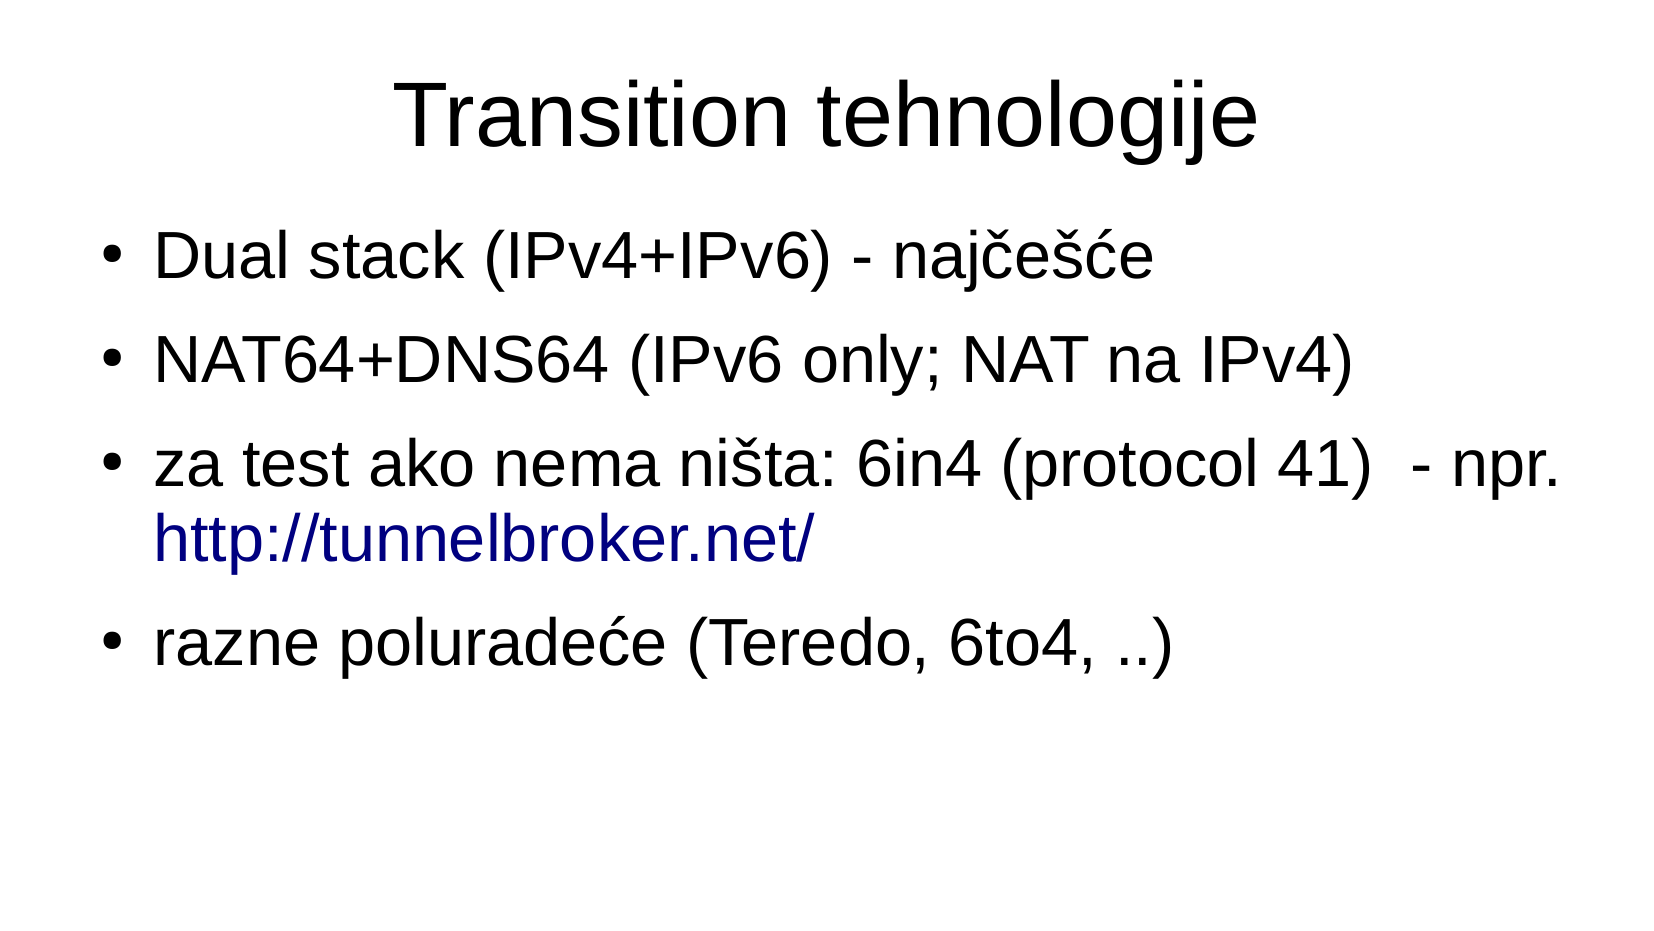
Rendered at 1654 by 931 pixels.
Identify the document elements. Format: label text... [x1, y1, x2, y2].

list Dual stack (IPv4+IPv6) - najčešće NAT64+DNS64 (IPv6 only; NAT na IPv4) za test ako nema ništa: 6in4 (protocol 41) - npr. http://tunnelbroker.net/ razne poluradeće (Teredo, 6to4, ..) [82, 217, 1571, 758]
title Transition tehnologije [82, 37, 1571, 193]
